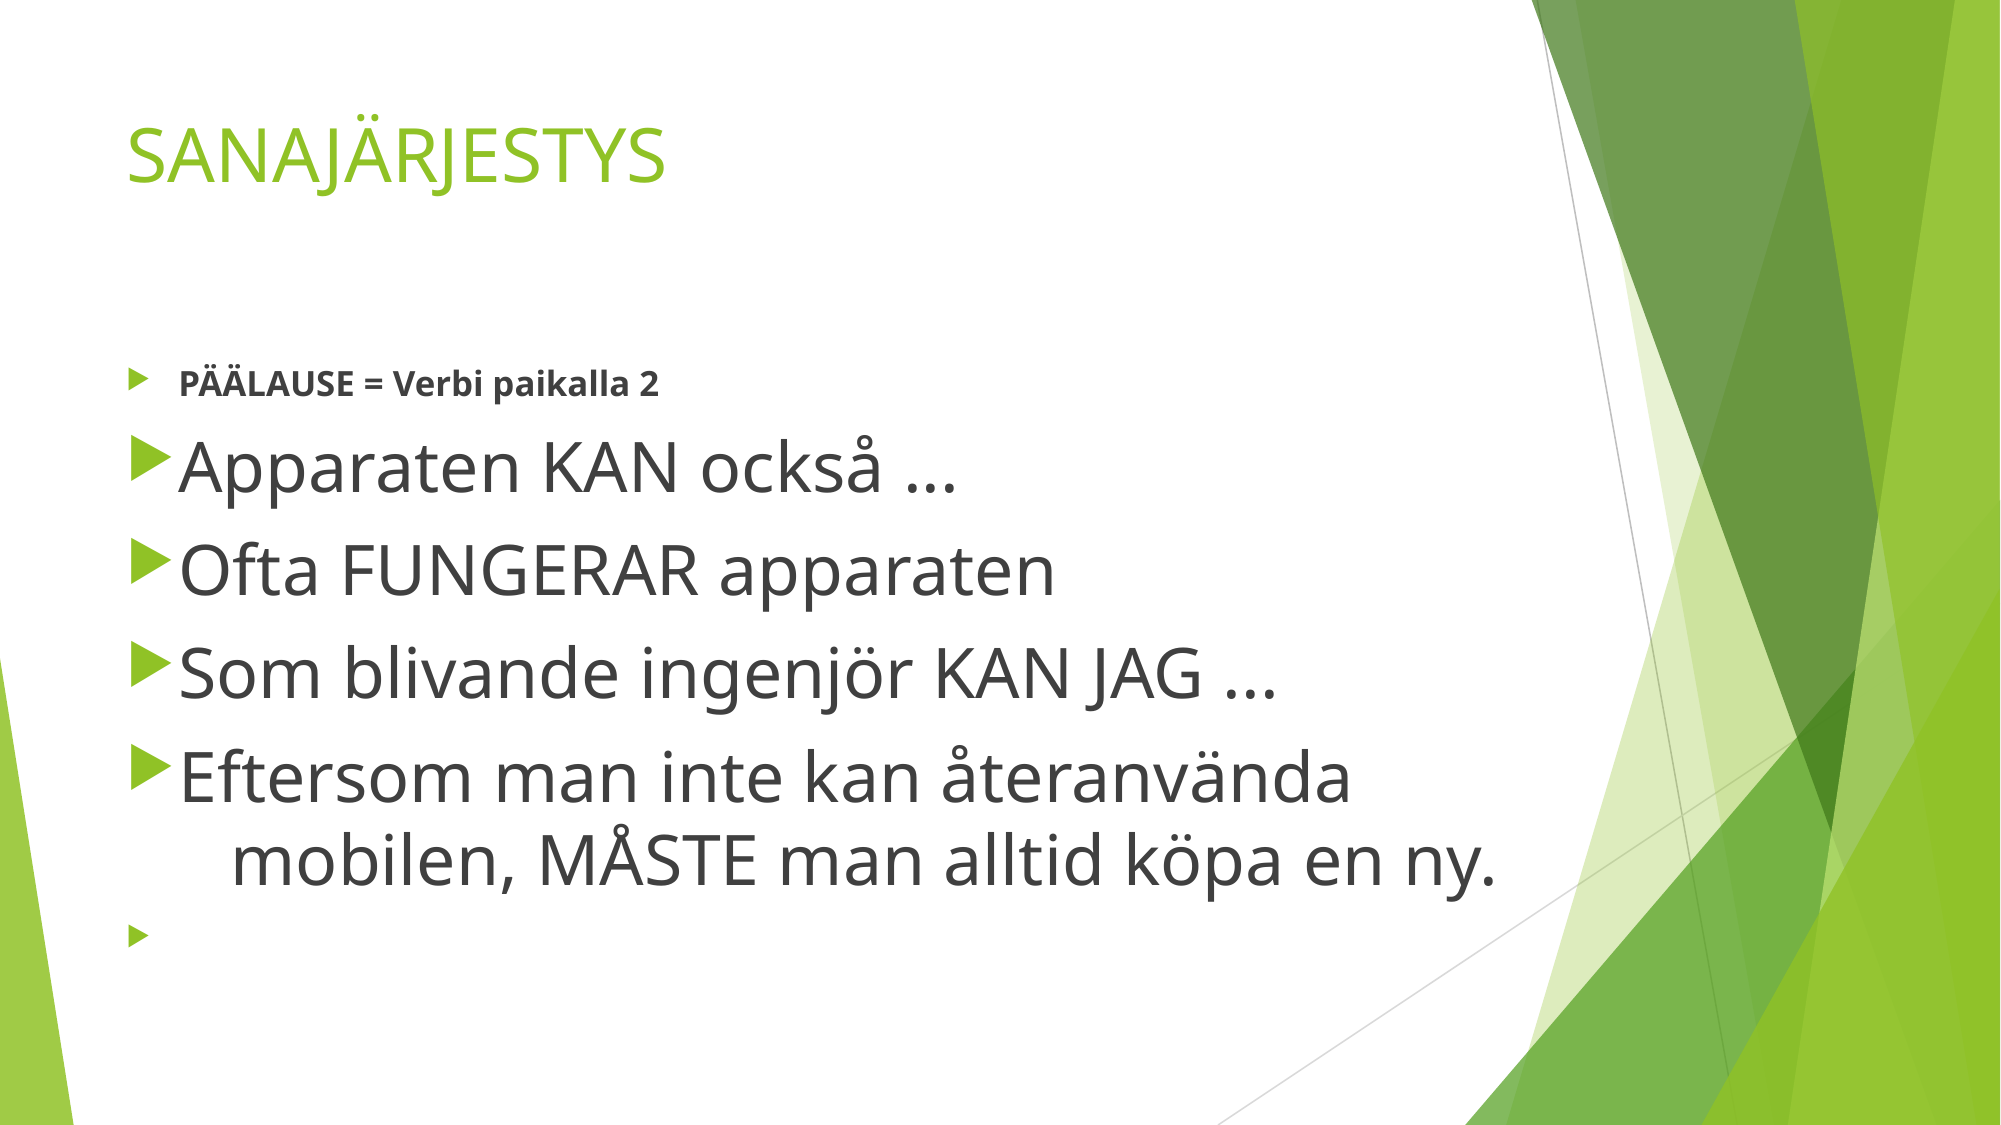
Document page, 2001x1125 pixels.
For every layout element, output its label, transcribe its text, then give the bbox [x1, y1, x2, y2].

title SANAJÄRJESTYS [111, 99, 1522, 317]
list PÄÄLAUSE = Verbi paikalla 2 Apparaten KAN också ... Ofta FUNGERAR apparaten Som blivande ingenjör KAN JAG ... Eftersom man inte kan återanvända mobilen, MÅSTE man alltid köpa en ny. [111, 354, 1522, 992]
